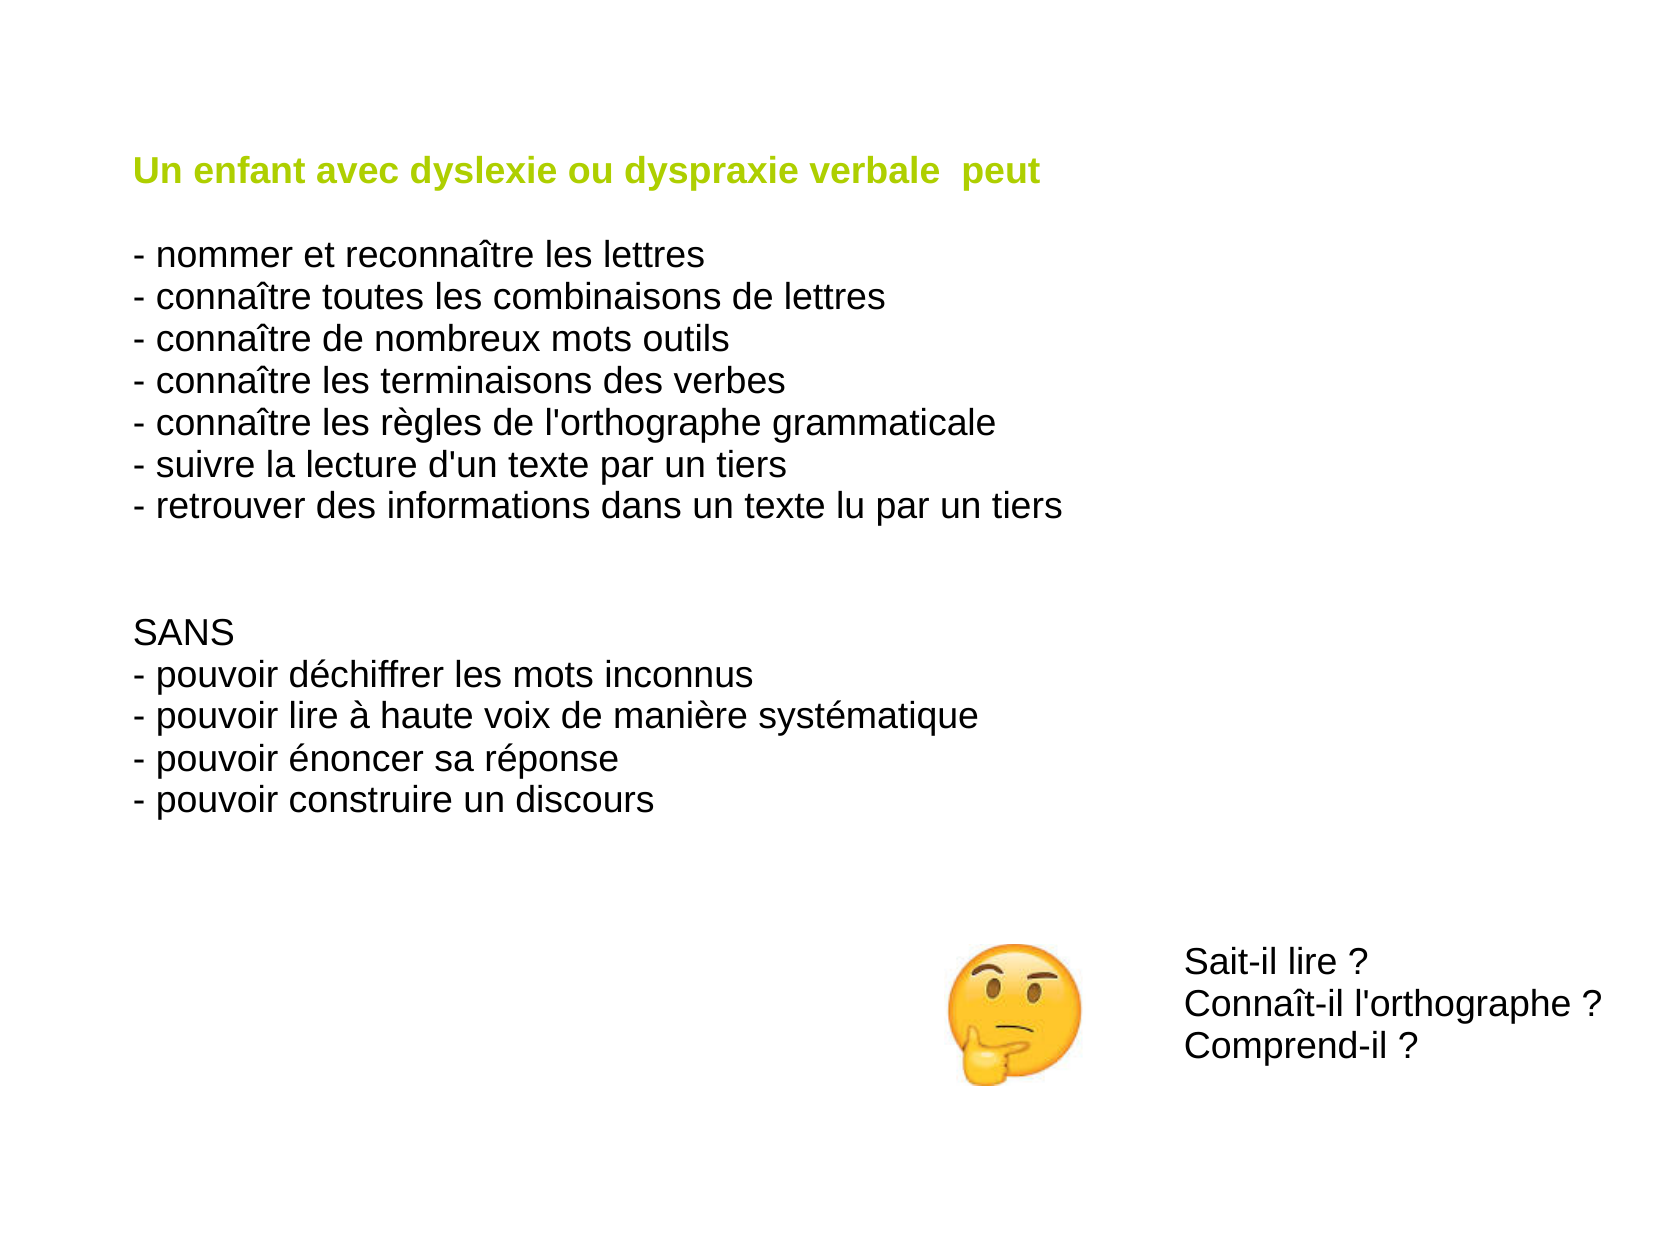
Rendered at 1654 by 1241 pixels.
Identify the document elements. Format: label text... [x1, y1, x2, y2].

text_box Un enfant avec dyslexie ou dyspraxie verbale peut - nommer et reconnaître les lettres - connaître toutes les combinaisons de lettres - connaître de nombreux mots outils - connaître les terminaisons des verbes - connaître les règles de l'orthographe grammaticale - suivre la lecture d'un texte par un tiers - retrouver des informations dans un texte lu par un tiers SANS - pouvoir déchiffrer les mots inconnus - pouvoir lire à haute voix de manière systématique - pouvoir énoncer sa réponse - pouvoir construire un discours [118, 141, 1524, 957]
text_box Sait-il lire ? Connaît-il l'orthographe ? Comprend-il ? [1169, 933, 1654, 1075]
picture [944, 944, 1086, 1086]
